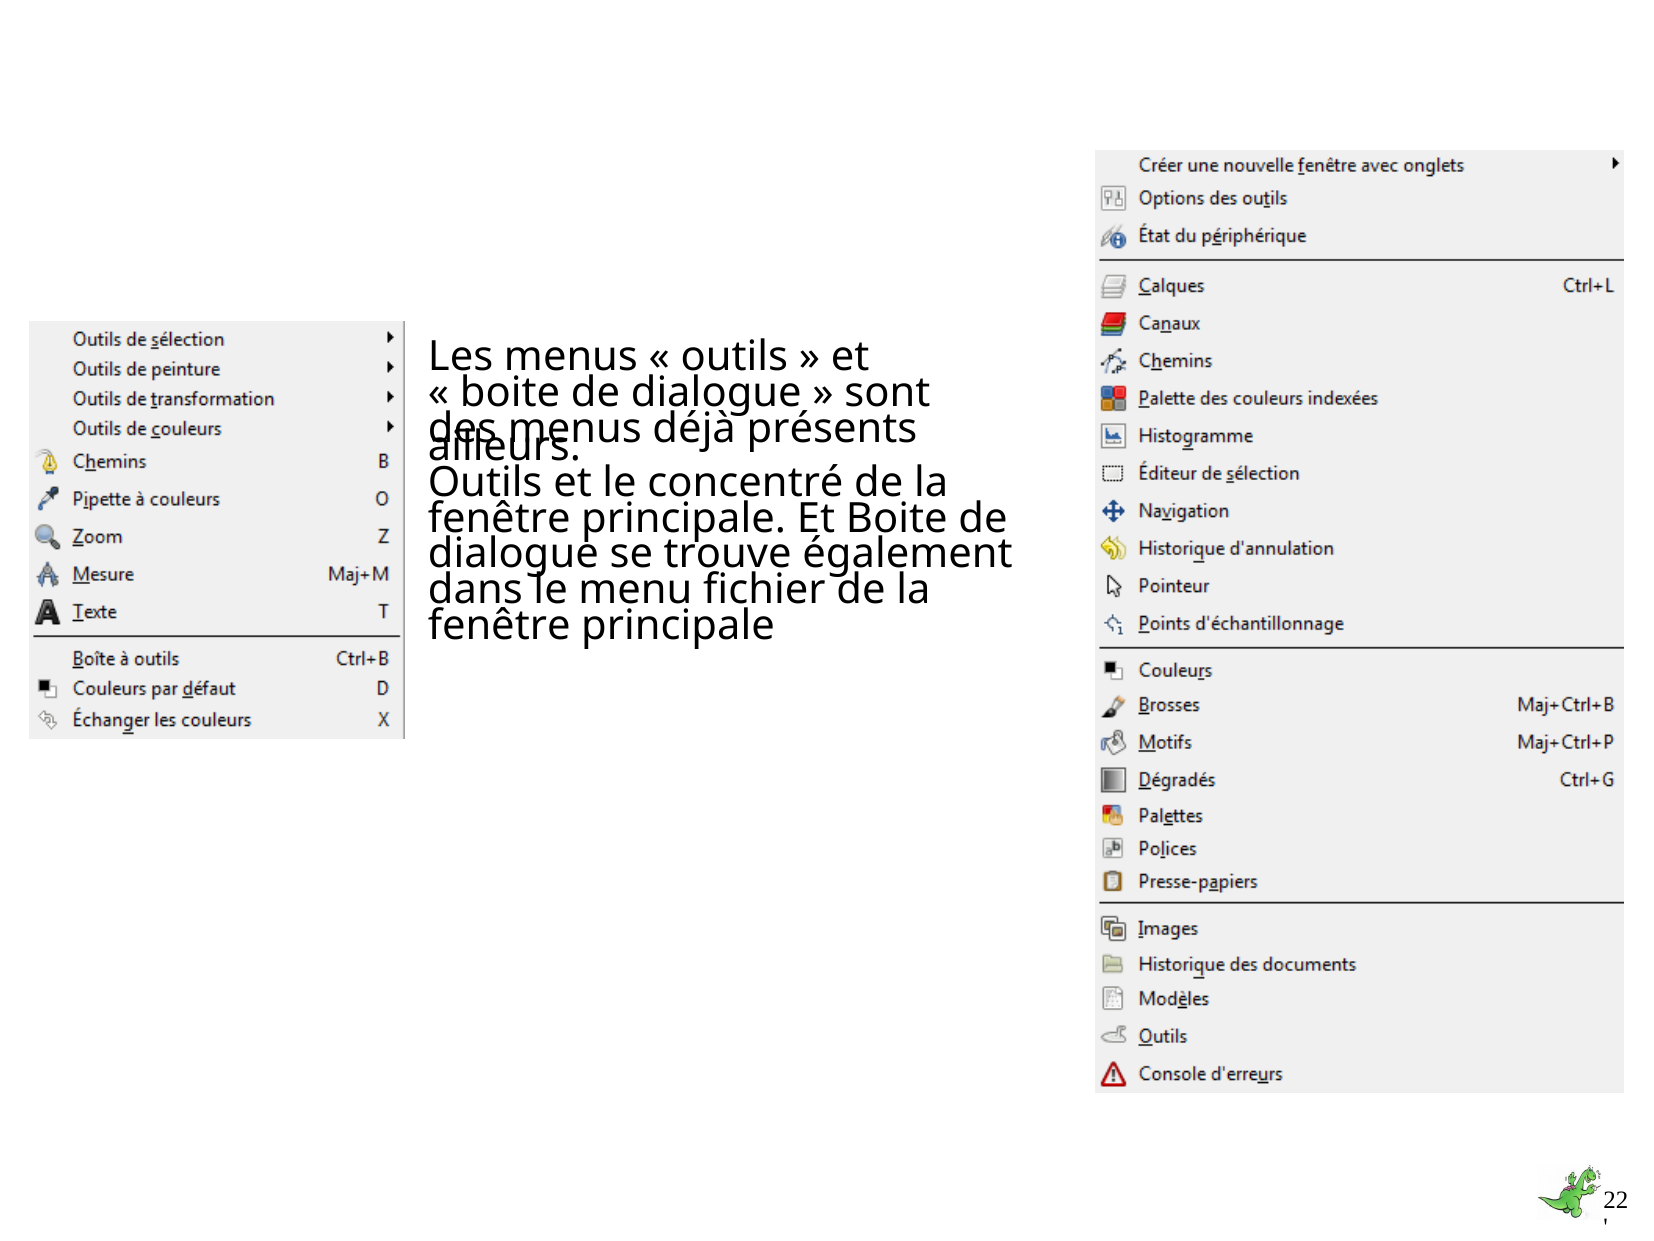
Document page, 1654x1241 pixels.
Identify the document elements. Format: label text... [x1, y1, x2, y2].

text_box Les menus « outils » et « boite de dialogue » sont des menus déjà présents ailleurs. Outils et le concentré de la fenêtre principale. Et Boite de dialogue se trouve également dans le menu fichier de la fenêtre principale [413, 348, 1093, 709]
picture [1095, 150, 1624, 1093]
picture [1537, 1163, 1601, 1220]
text_box 22' [1603, 1186, 1632, 1241]
picture [29, 321, 405, 739]
